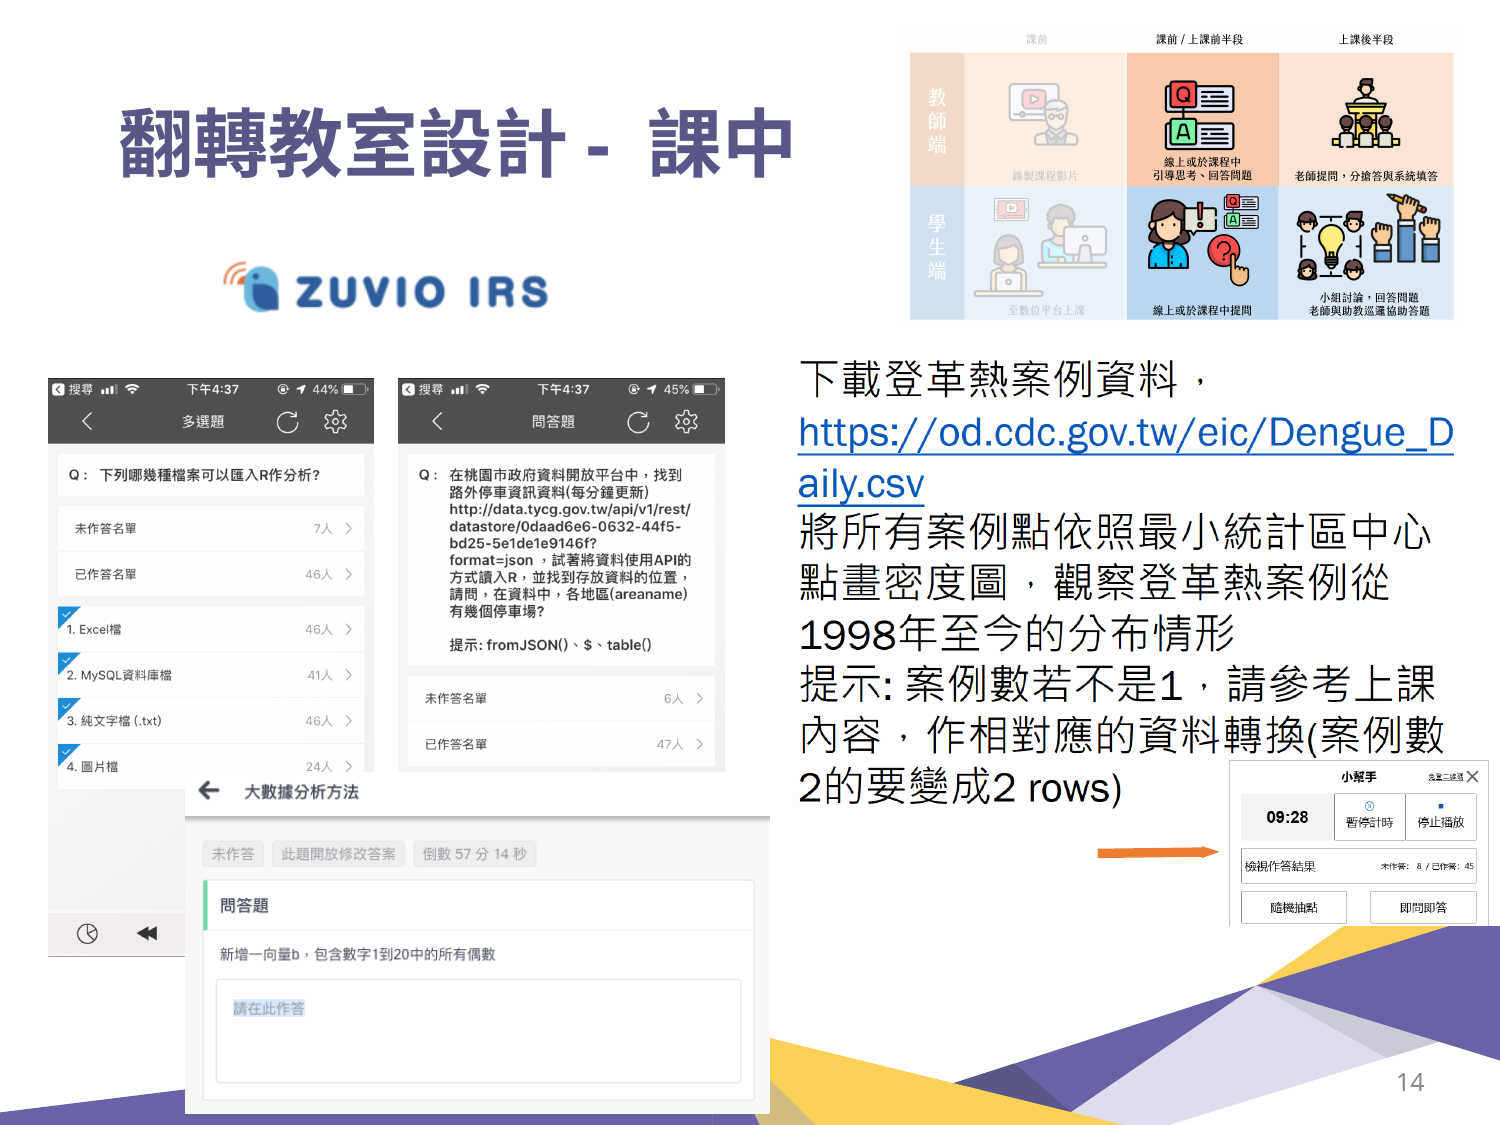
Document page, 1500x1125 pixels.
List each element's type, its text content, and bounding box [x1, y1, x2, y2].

text_box [885, 0, 1127, 343]
picture [194, 237, 578, 346]
picture [48, 378, 770, 1114]
title 翻轉教室設計- 課中 [103, 59, 885, 235]
text_box 14 [1381, 1053, 1477, 1114]
picture [1127, 31, 1461, 323]
picture [776, 343, 1500, 926]
